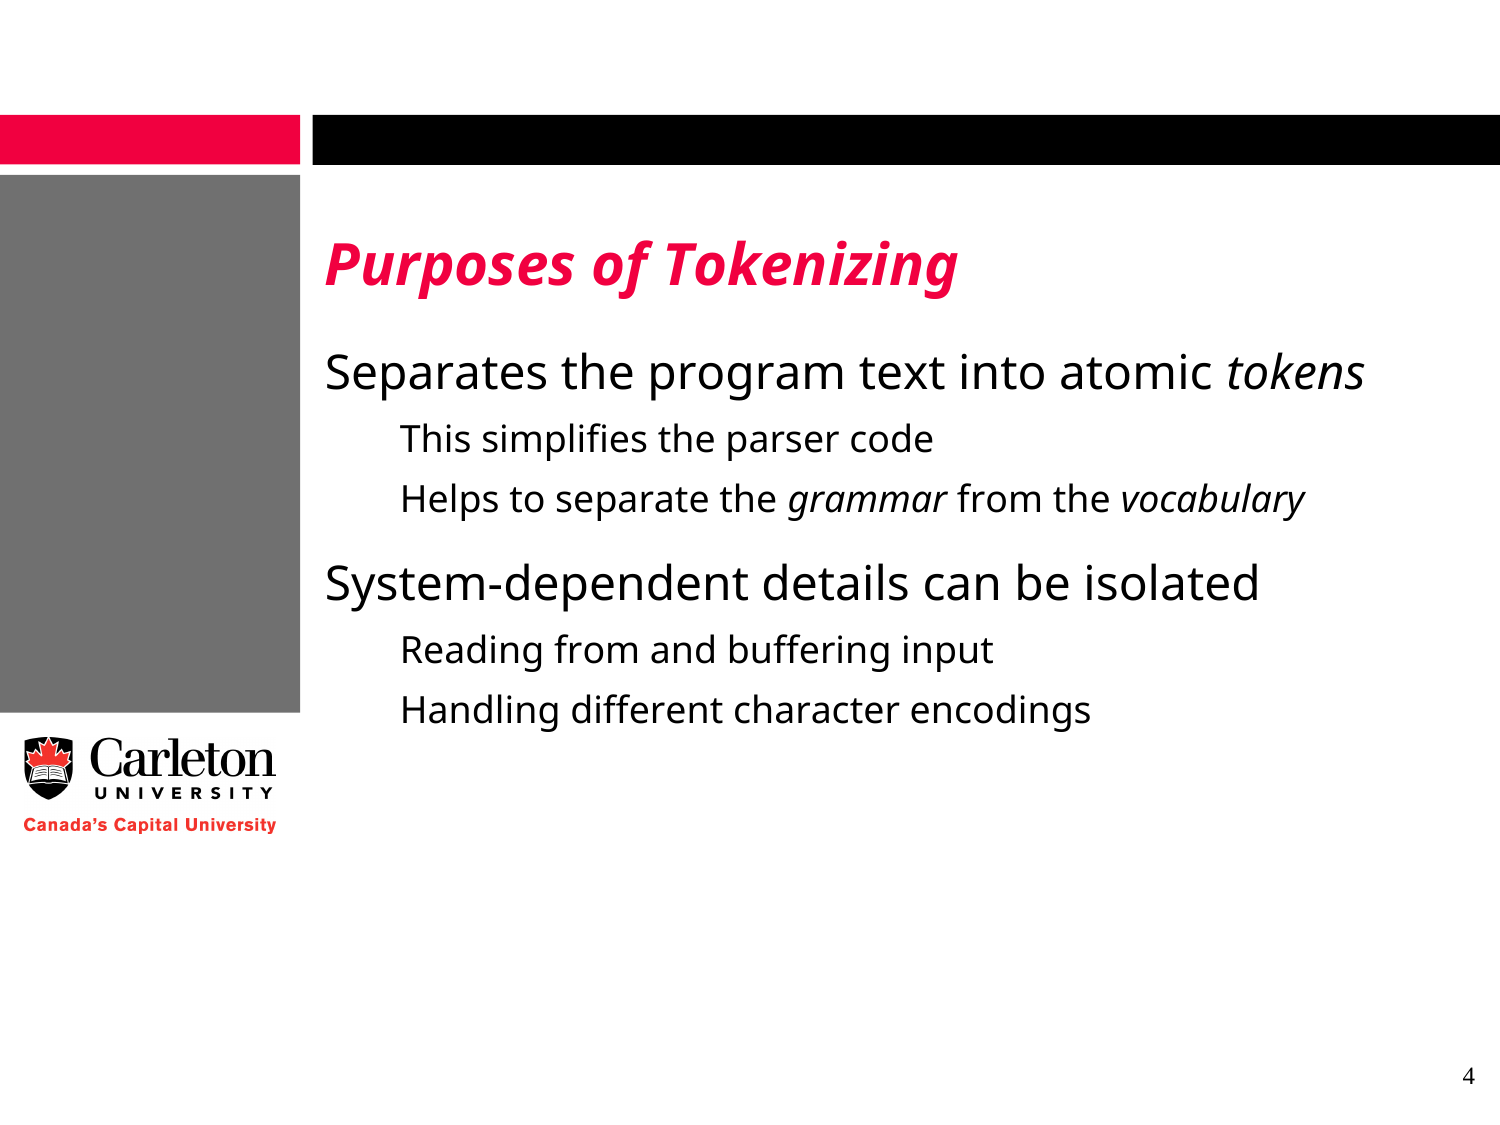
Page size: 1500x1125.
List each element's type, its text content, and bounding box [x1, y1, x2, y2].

list Separates the program text into atomic tokens This simplifies the parser code Helps to separate the grammar from the vocabulary System-dependent details can be isolated Reading from and buffering input Handling different character encodings [324, 324, 1450, 1036]
title Purposes of Tokenizing [324, 194, 1450, 324]
picture [24, 737, 276, 834]
